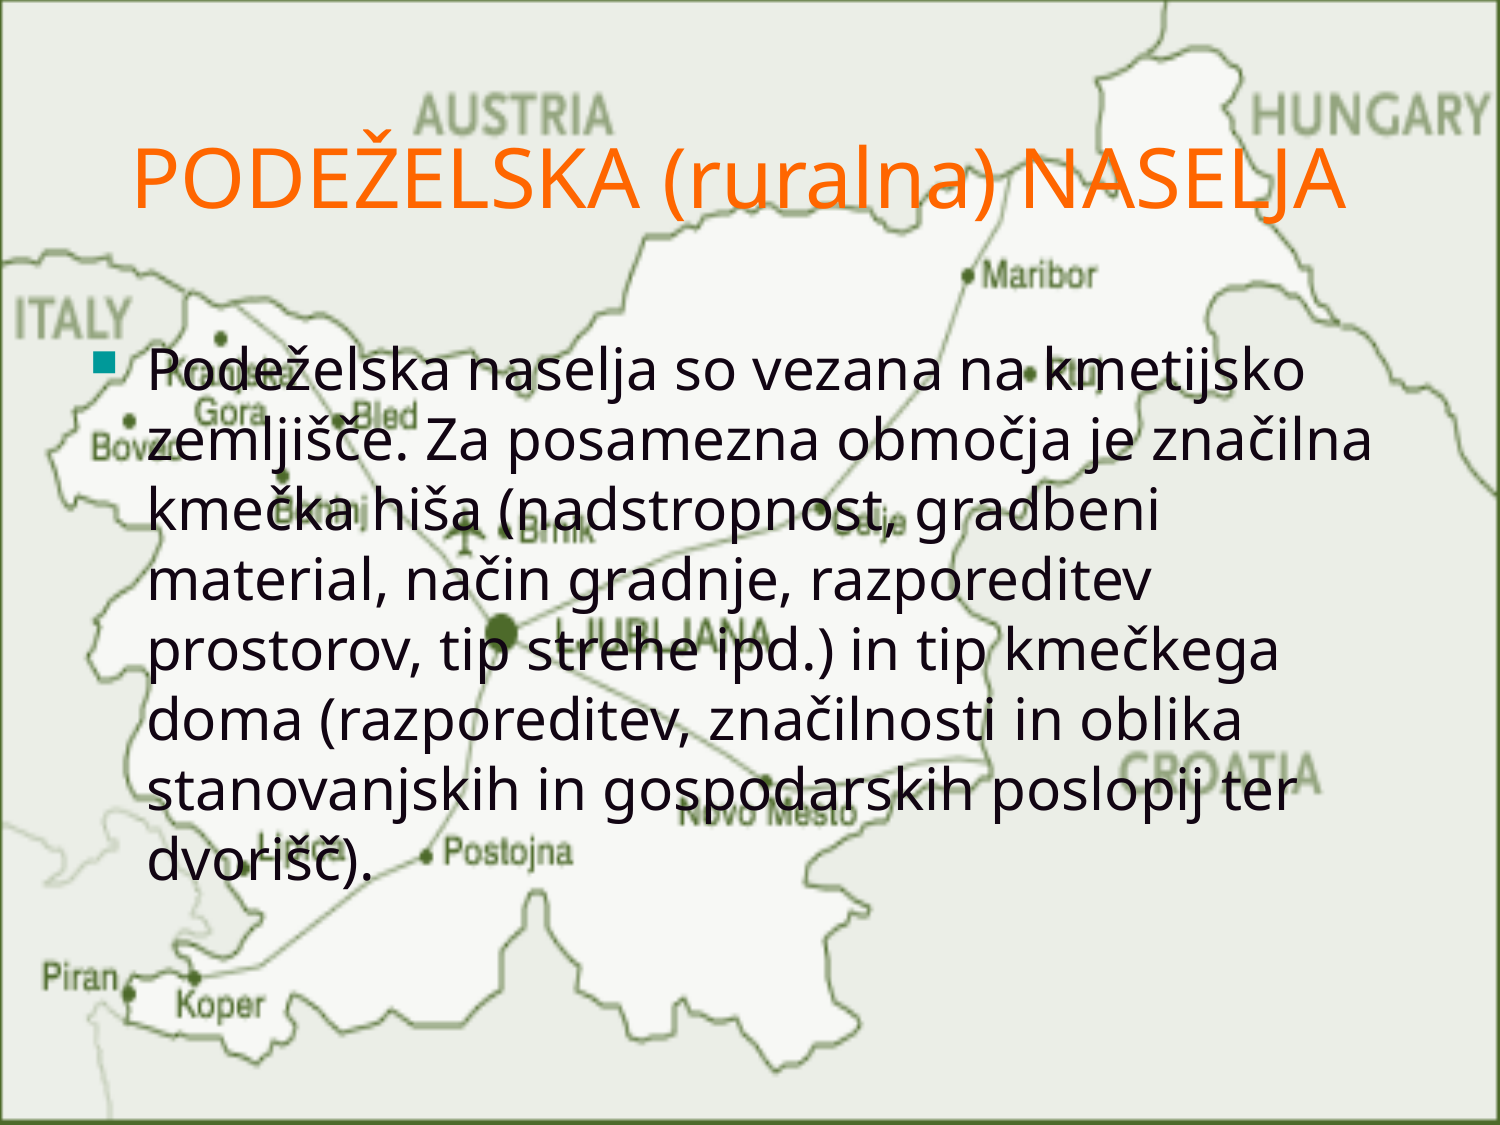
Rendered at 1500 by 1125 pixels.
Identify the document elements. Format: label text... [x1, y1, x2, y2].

picture [0, 0, 1500, 1125]
list Podeželska naselja so vezana na kmetijsko zemljišče. Za posamezna območja je značilna kmečka hiša (nadstropnost, gradbeni material, način gradnje, razporeditev prostorov, tip strehe ipd.) in tip kmečkega doma (razporeditev, značilnosti in oblika stanovanjskih in gospodarskih poslopij ter dvorišč). [75, 324, 1425, 1000]
title PODEŽELSKA (ruralna) NASELJA [75, 62, 1425, 288]
